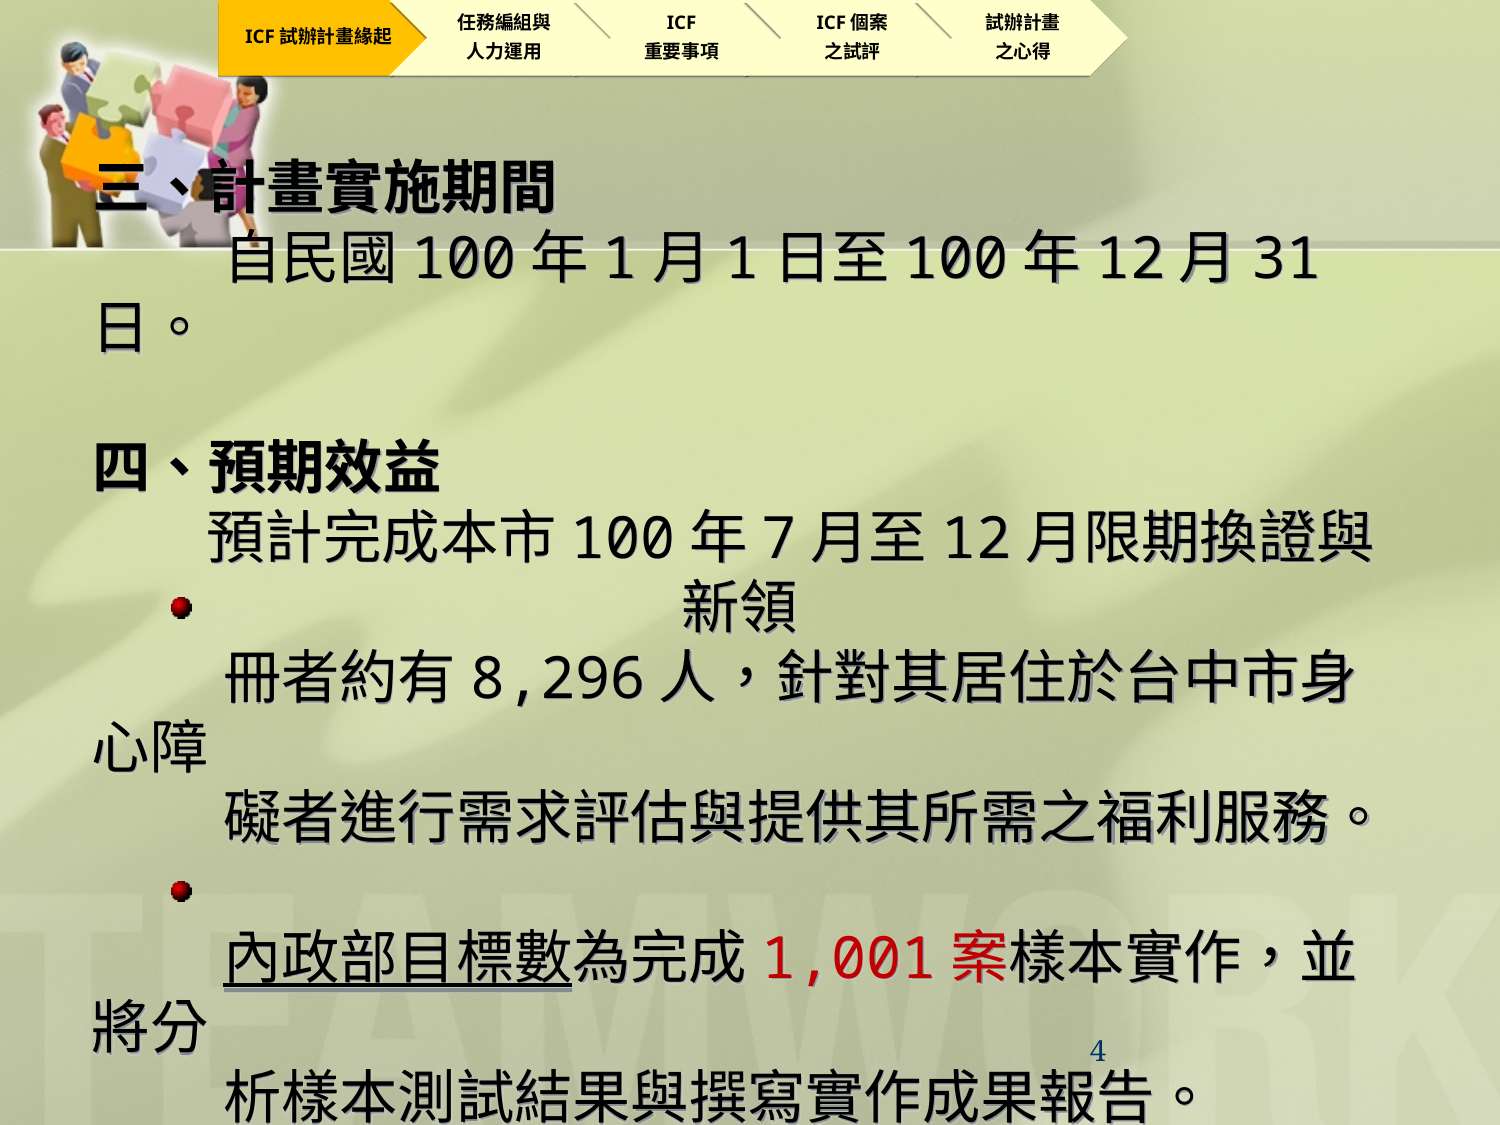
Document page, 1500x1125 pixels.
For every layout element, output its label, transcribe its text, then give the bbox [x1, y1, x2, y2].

text_box ICF個案 之試評 [743, 0, 951, 76]
picture [171, 597, 192, 619]
text_box ICF試辦計畫緣起 [218, 0, 426, 76]
picture [171, 881, 192, 902]
text_box ICF 重要事項 [573, 0, 780, 76]
text_box 試辦計畫 之心得 [914, 0, 1128, 76]
text_box 任務編組與 人力運用 [389, 0, 610, 76]
text_box 三、計畫實施期間 自民國100年1月1日至100年12月31日。 四、預期效益 預計完成本市100年7月至12月限期換證與新領 冊者約有8,296人，針對其居住於台中市身心障 礙者進行需求評估與提供其所需之福利服務。 內政部目標數為完成1,001案樣本實作，並將分 析樣本測試結果與撰寫實作成果報告。 [77, 143, 1423, 1125]
